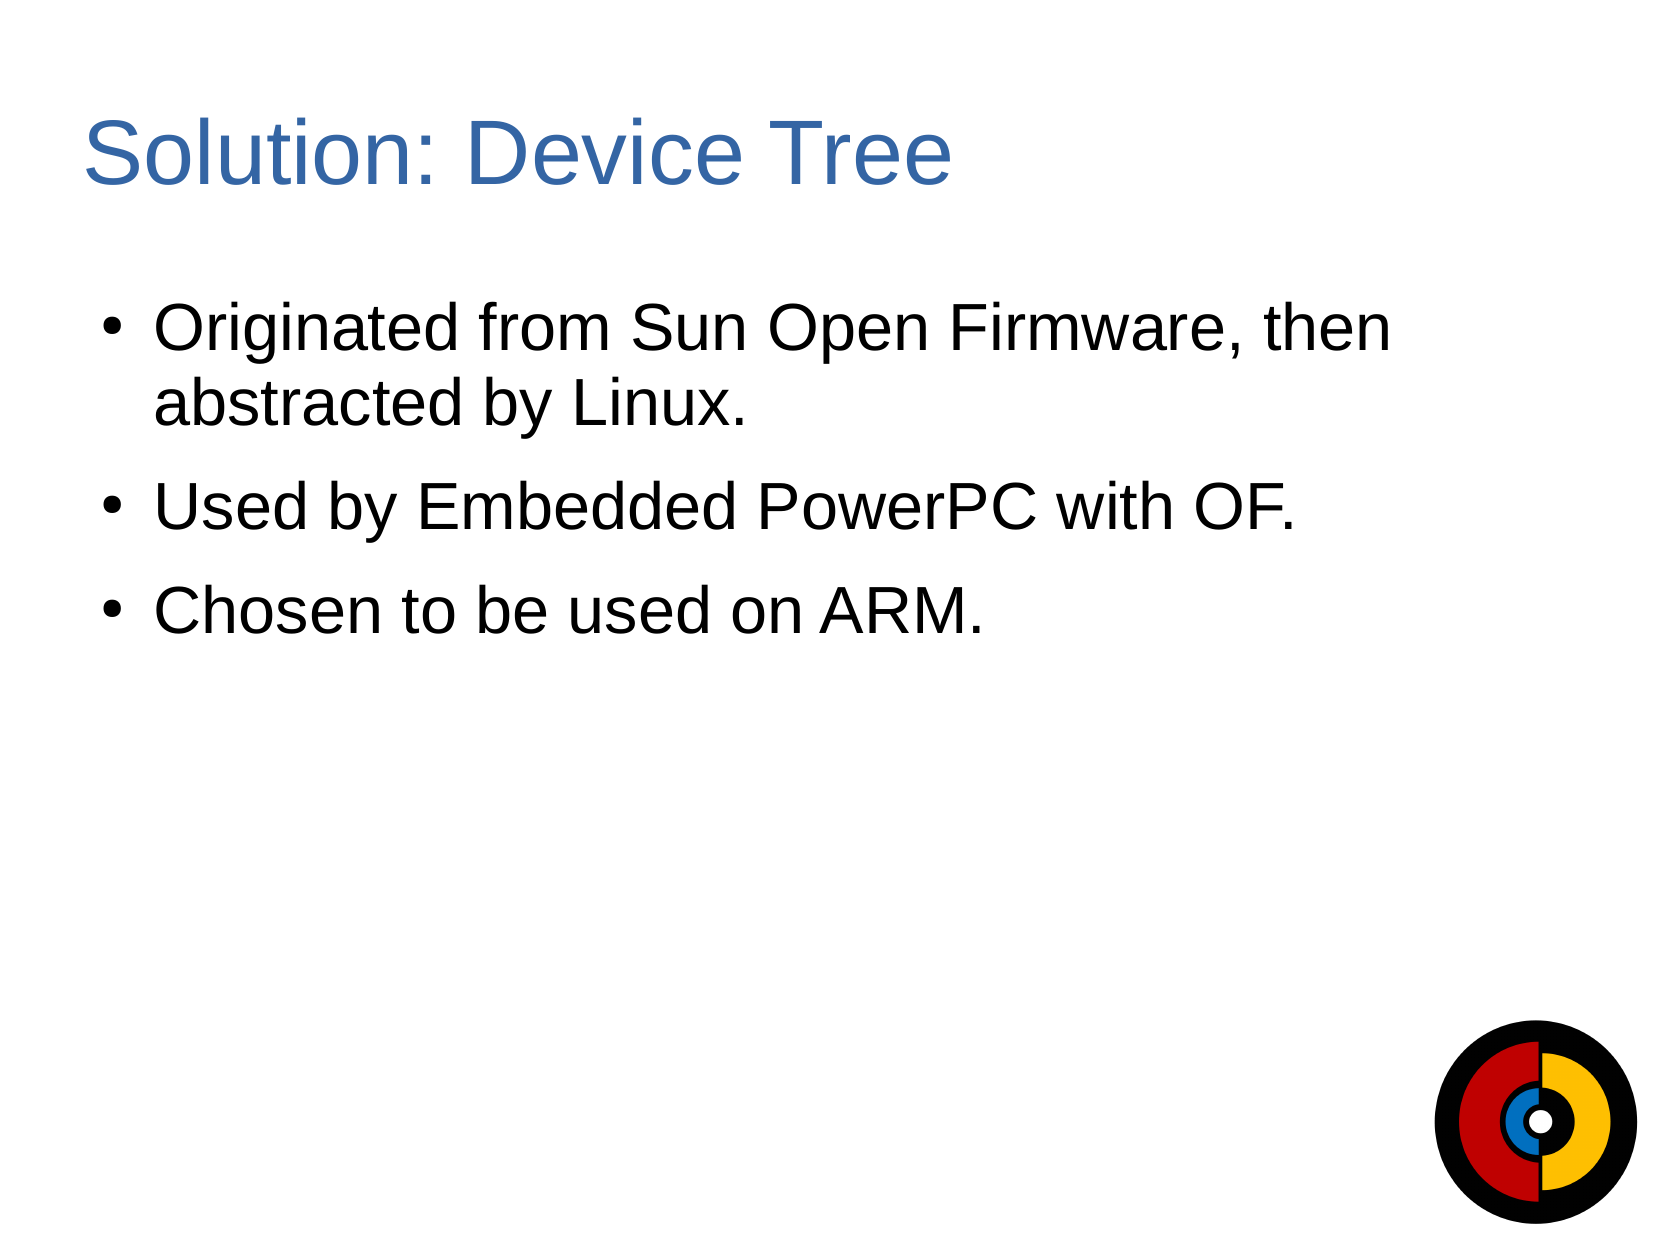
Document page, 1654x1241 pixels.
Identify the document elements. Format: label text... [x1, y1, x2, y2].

picture [1429, 1015, 1642, 1229]
list Originated from Sun Open Firmware, then abstracted by Linux. Used by Embedded PowerPC with OF. Chosen to be used on ARM. [82, 290, 1571, 1010]
title Solution: Device Tree [82, 49, 1571, 257]
